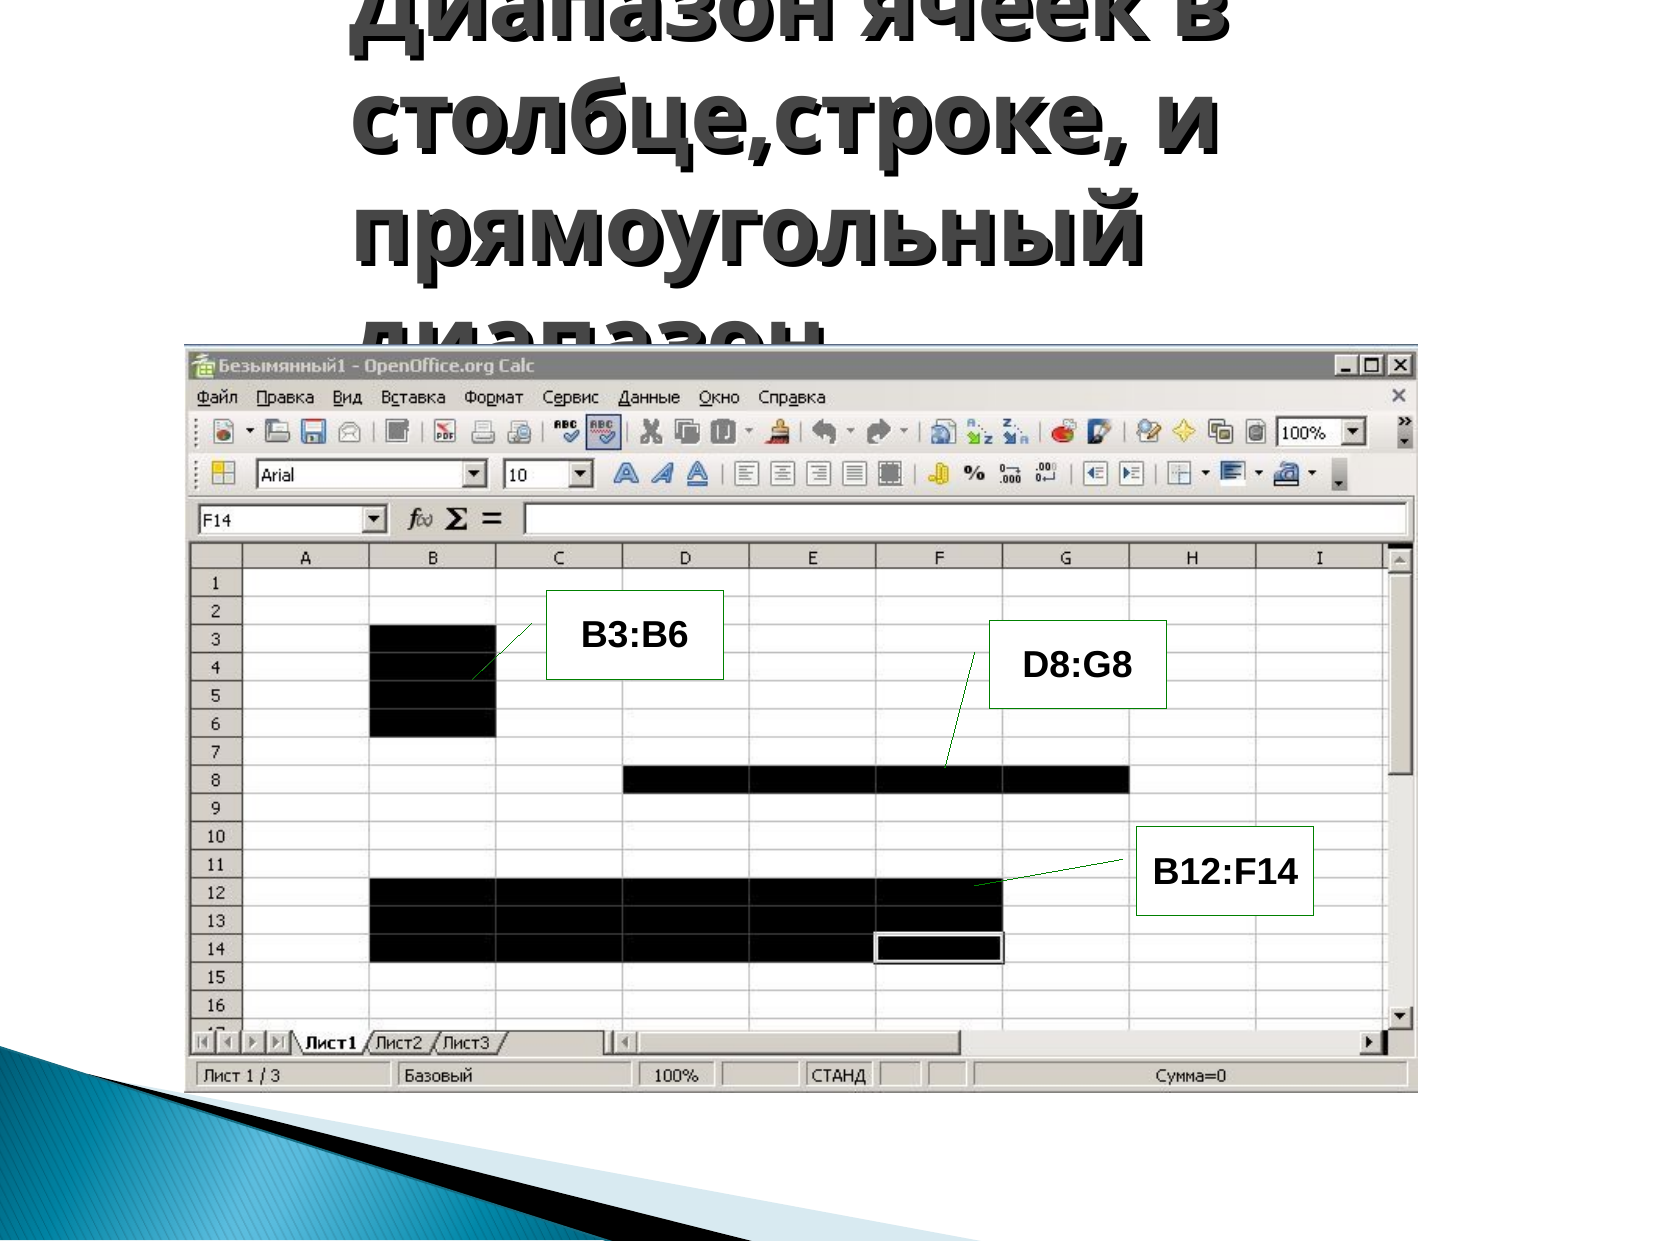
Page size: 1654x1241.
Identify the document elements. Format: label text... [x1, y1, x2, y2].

title Диапазон ячеек в столбце,строке, и прямоугольный диапазон [333, 64, 1654, 272]
text_box B3:B6 [546, 591, 723, 679]
text_box D8:G8 [989, 620, 1166, 709]
picture [184, 344, 1418, 1093]
text_box B12:F14 [1137, 827, 1314, 915]
